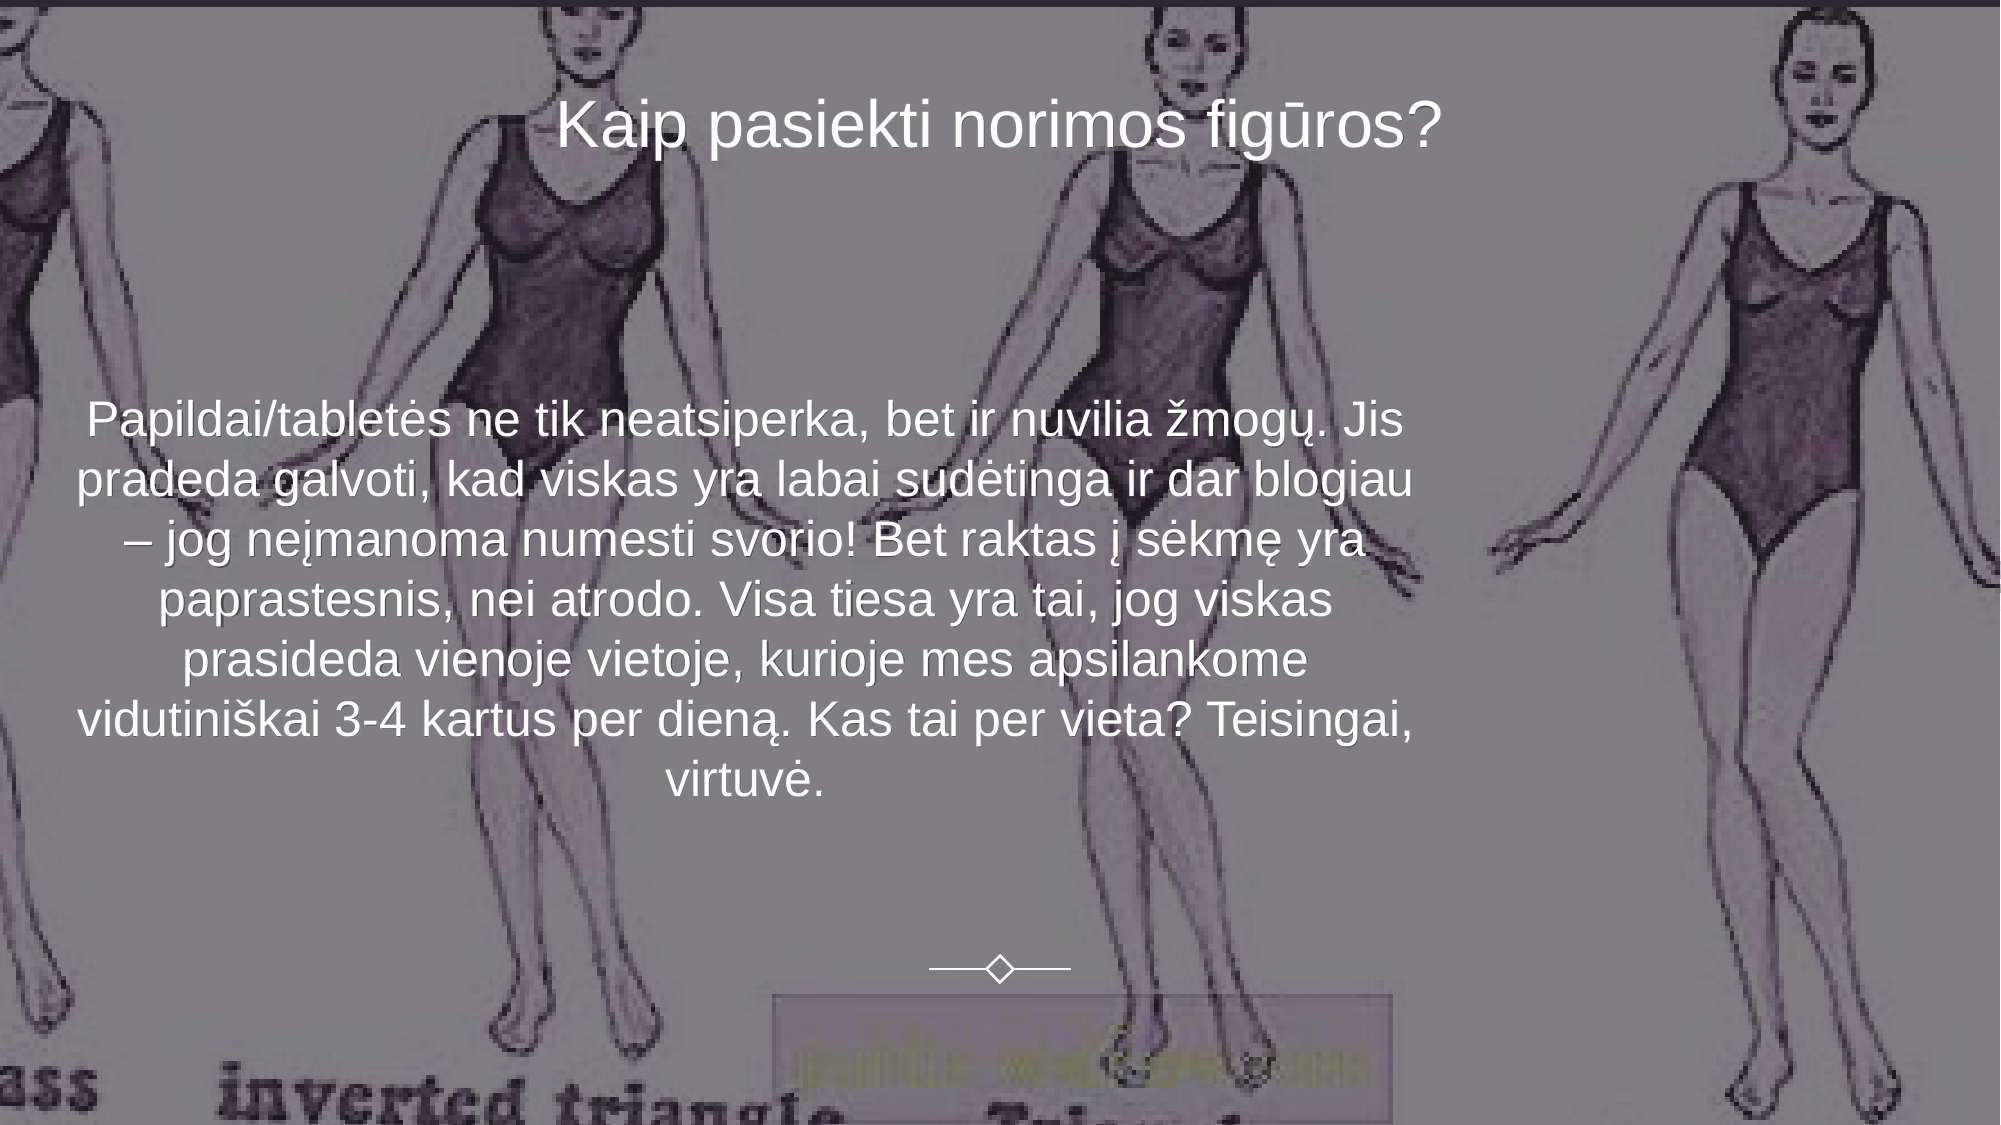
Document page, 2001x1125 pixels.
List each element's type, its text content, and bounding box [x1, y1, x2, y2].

title Kaip pasiekti norimos figūros? [284, 40, 1716, 169]
list Papildai/tabletės ne tik neatsiperka, bet ir nuvilia žmogų. Jis pradeda galvoti, kad viskas yra labai sudėtinga ir dar blogiau – jog neįmanoma numesti svorio! Bet raktas į sėkmę yra paprastesnis, nei atrodo. Visa tiesa yra tai, jog viskas prasideda vienoje vietoje, kurioje mes apsilankome vidutiniškai 3-4 kartus per dieną. Kas tai per vieta? Teisingai, virtuvė. [49, 378, 1443, 1035]
picture [0, 7, 2000, 1125]
text_box [0, 0, 2000, 7]
